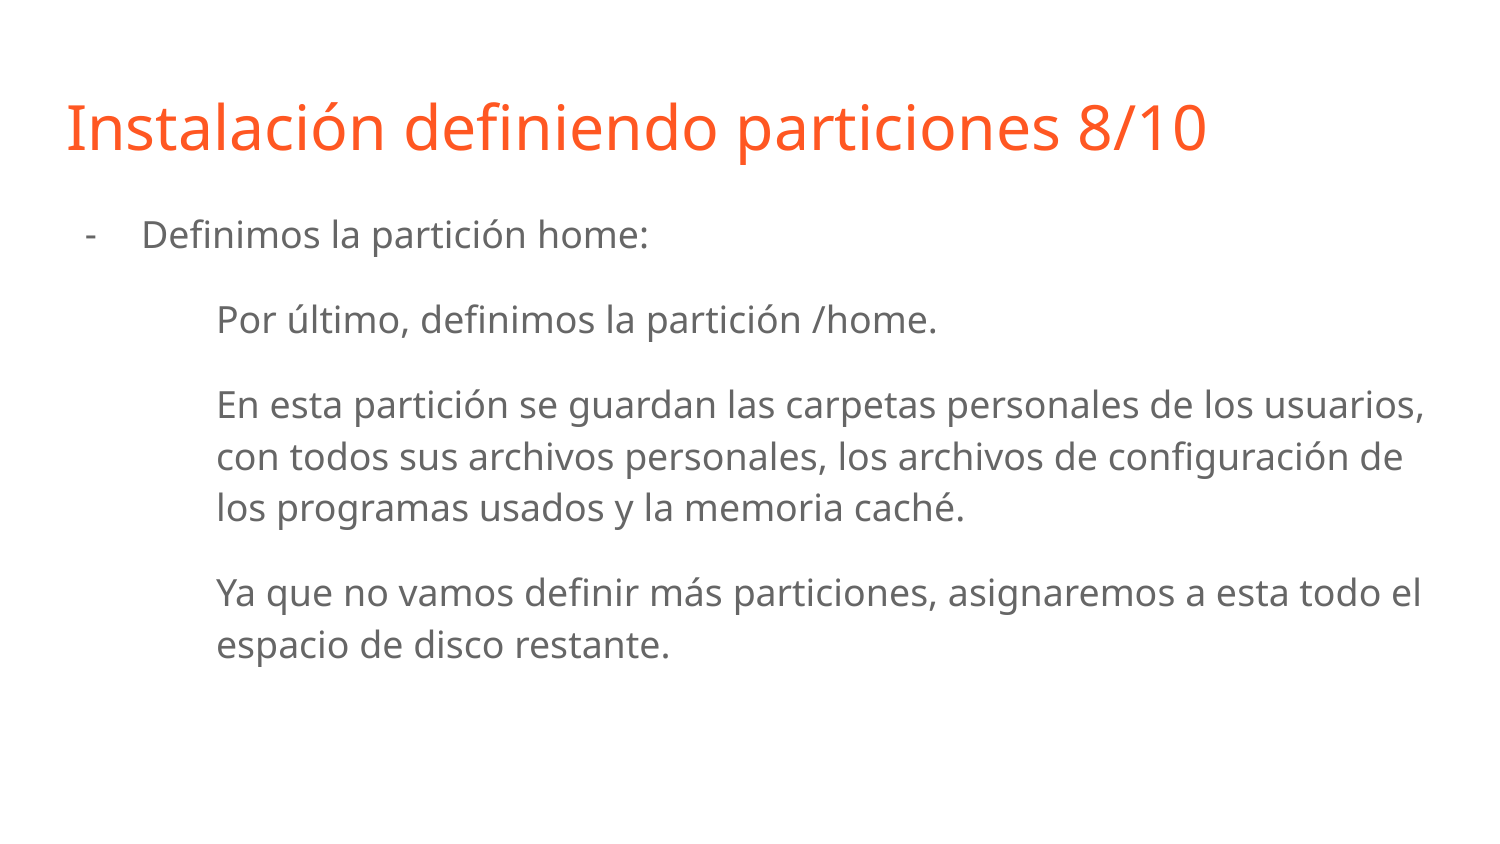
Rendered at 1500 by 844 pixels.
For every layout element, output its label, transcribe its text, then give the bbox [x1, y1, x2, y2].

title Instalación definiendo particiones 8/10 [51, 72, 1449, 167]
list Definimos la partición home: Por último, definimos la partición /home. En esta partición se guardan las carpetas personales de los usuarios, con todos sus archivos personales, los archivos de configuración de los programas usados y la memoria caché. Ya que no vamos definir más particiones, asignaremos a esta todo el espacio de disco restante. [51, 189, 1449, 750]
